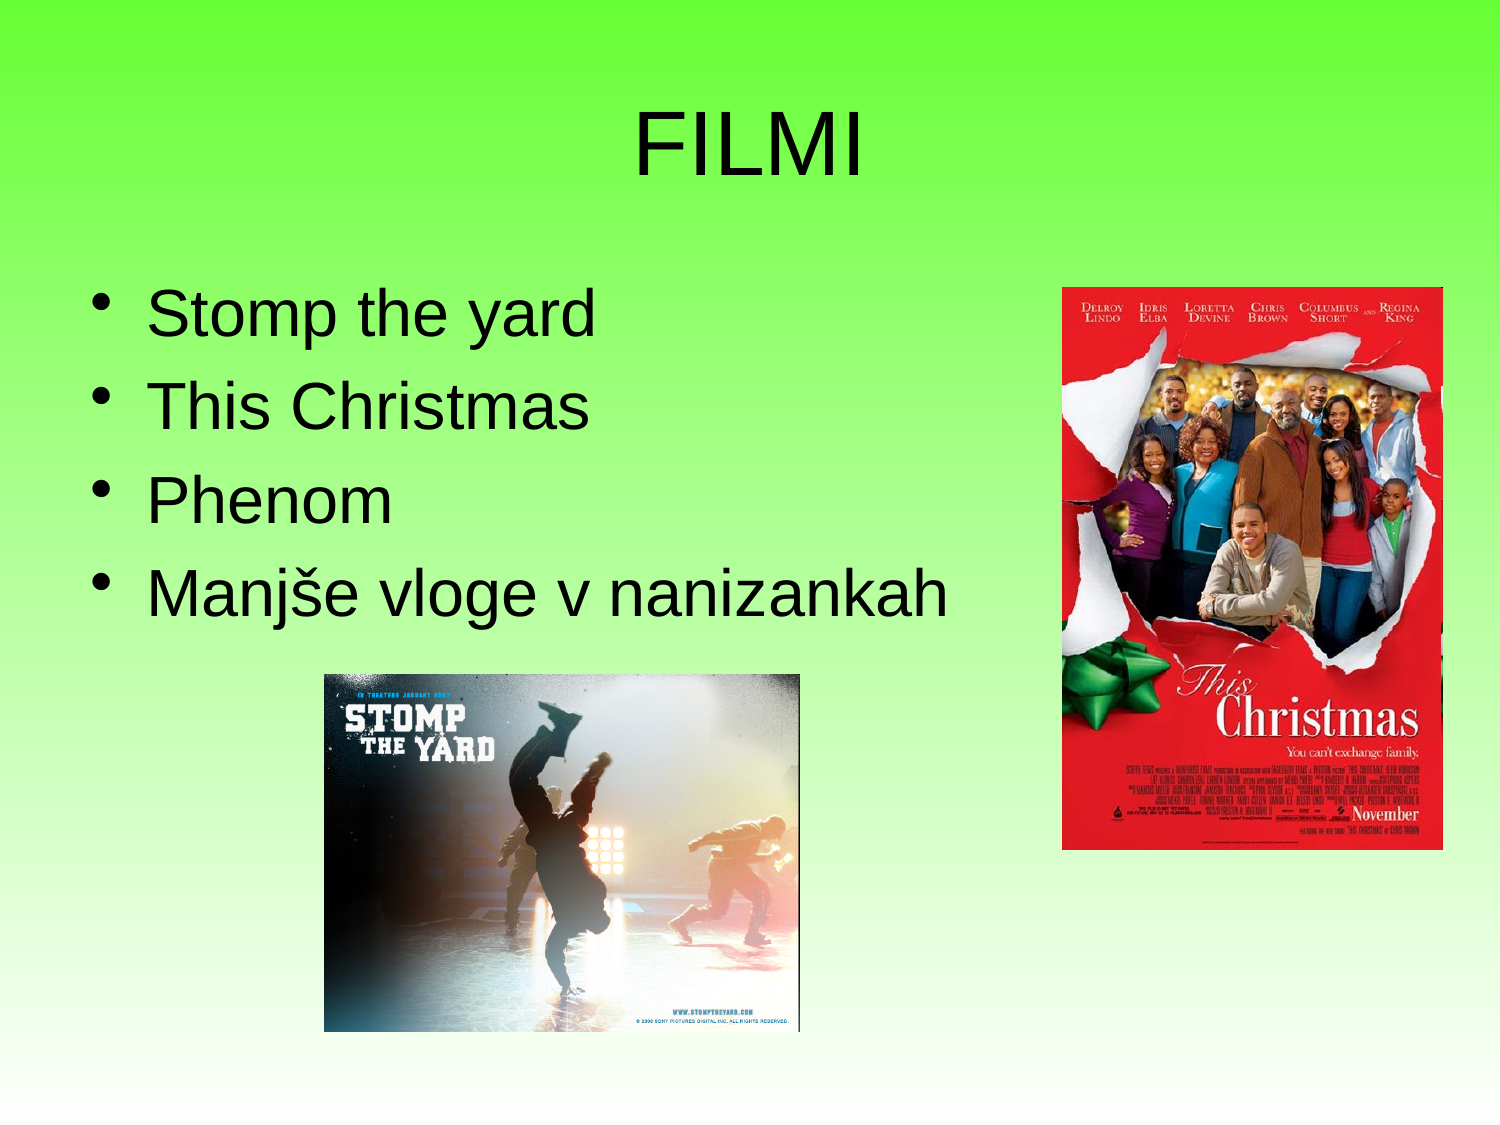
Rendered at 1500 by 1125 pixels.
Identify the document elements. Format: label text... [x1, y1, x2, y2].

picture [324, 674, 800, 1032]
list Stomp the yard This Christmas Phenom Manjše vloge v nanizankah [75, 262, 1425, 1005]
picture [1062, 287, 1443, 850]
title FILMI [75, 45, 1425, 233]
